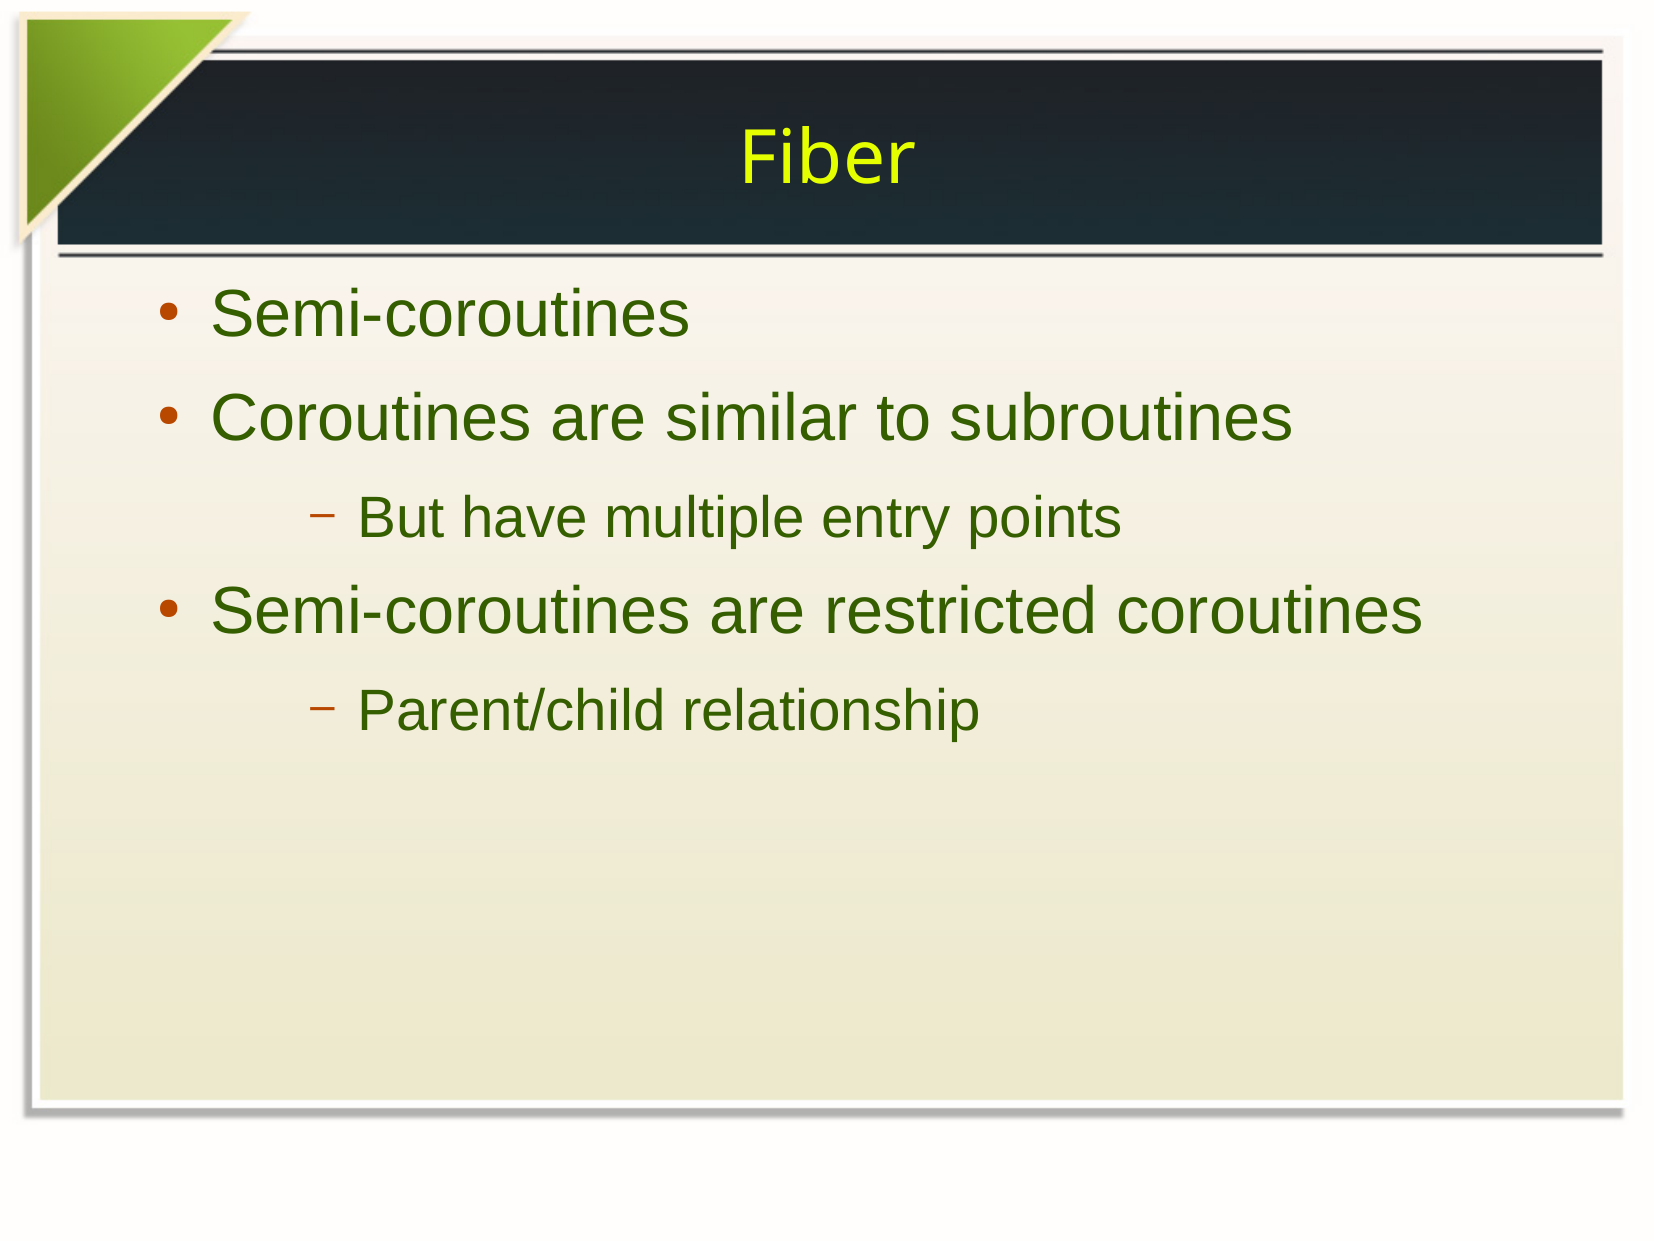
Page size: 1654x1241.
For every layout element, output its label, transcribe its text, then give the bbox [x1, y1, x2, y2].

picture [0, 0, 1654, 1241]
list Semi-coroutines Coroutines are similar to subroutines But have multiple entry points Semi-coroutines are restricted coroutines Parent/child relationship [121, 276, 1534, 1087]
title Fiber [121, 73, 1534, 237]
